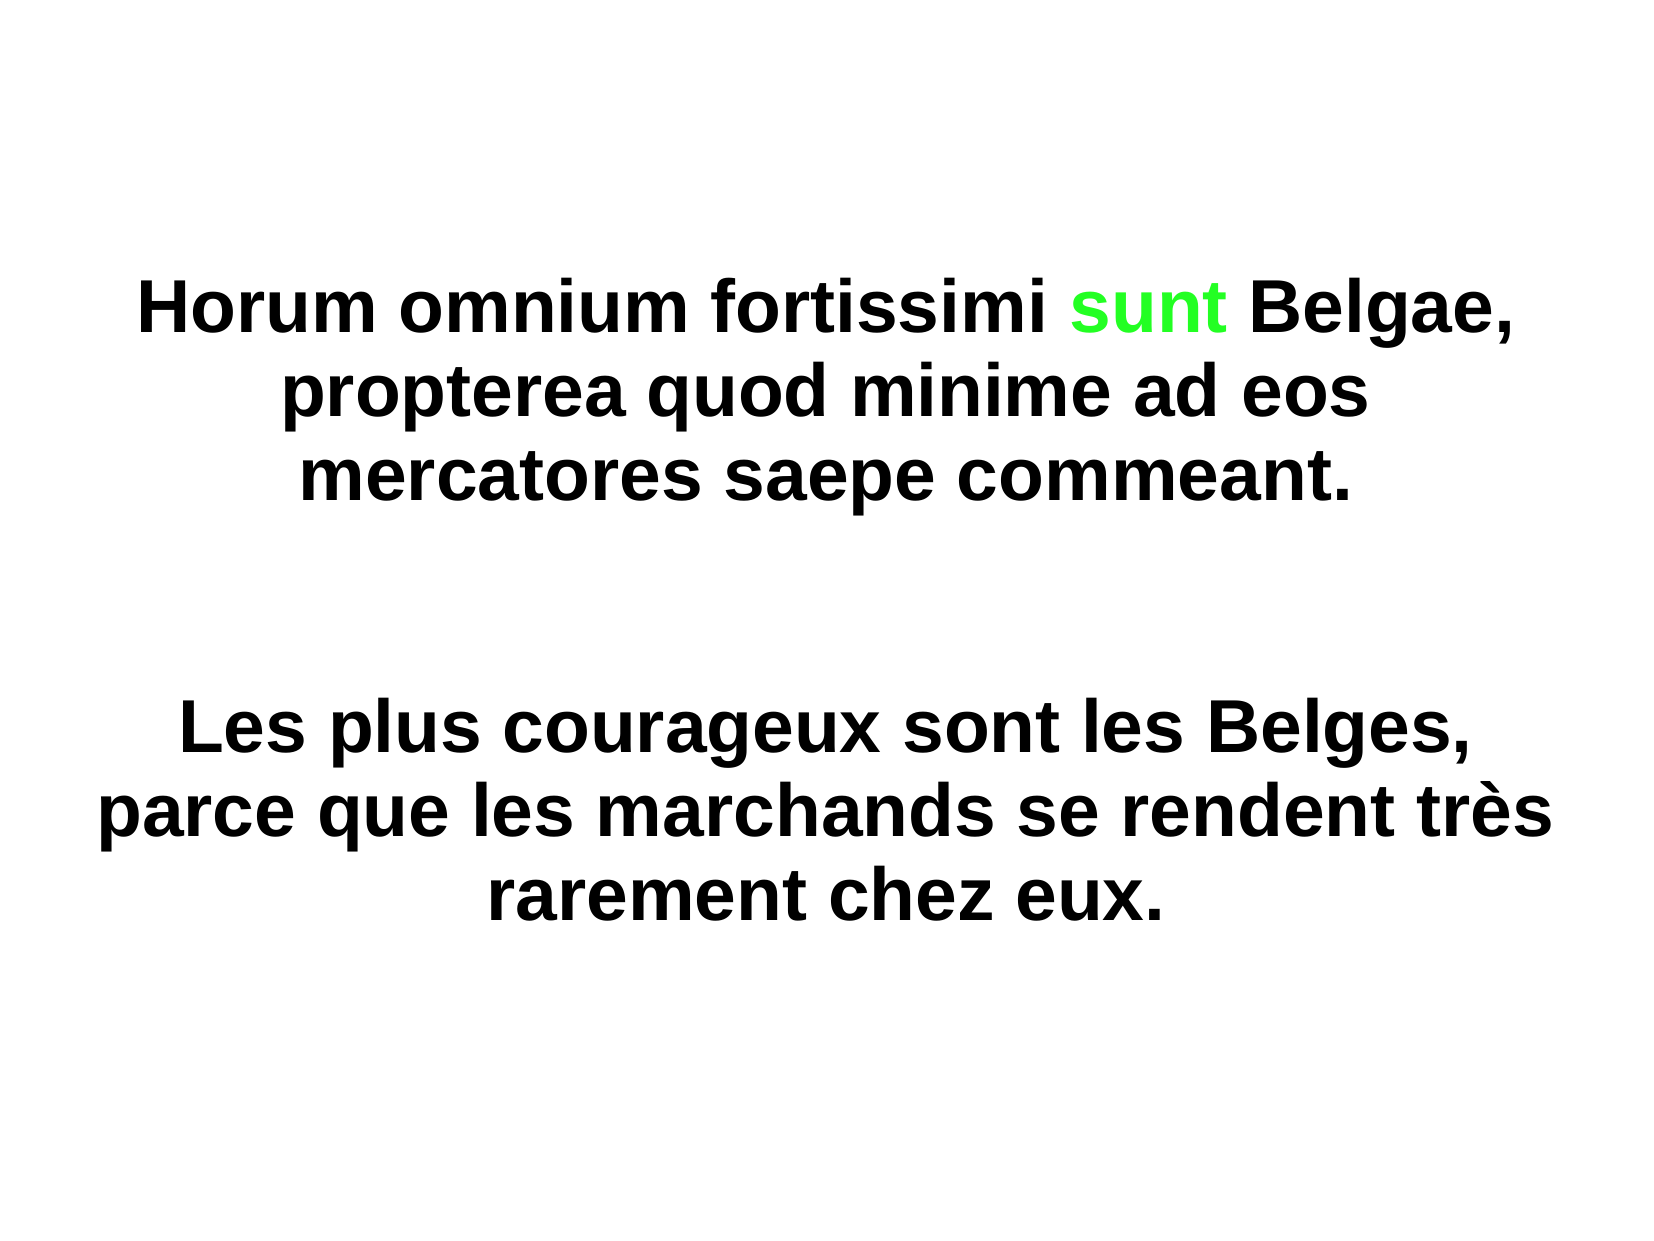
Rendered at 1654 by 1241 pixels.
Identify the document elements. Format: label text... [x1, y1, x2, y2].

text_box Horum omnium fortissimi sunt Belgae, propterea quod minime ad eos mercatores saepe commeant. Les plus courageux sont les Belges, parce que les marchands se rendent très rarement chez eux. [80, 257, 1571, 945]
